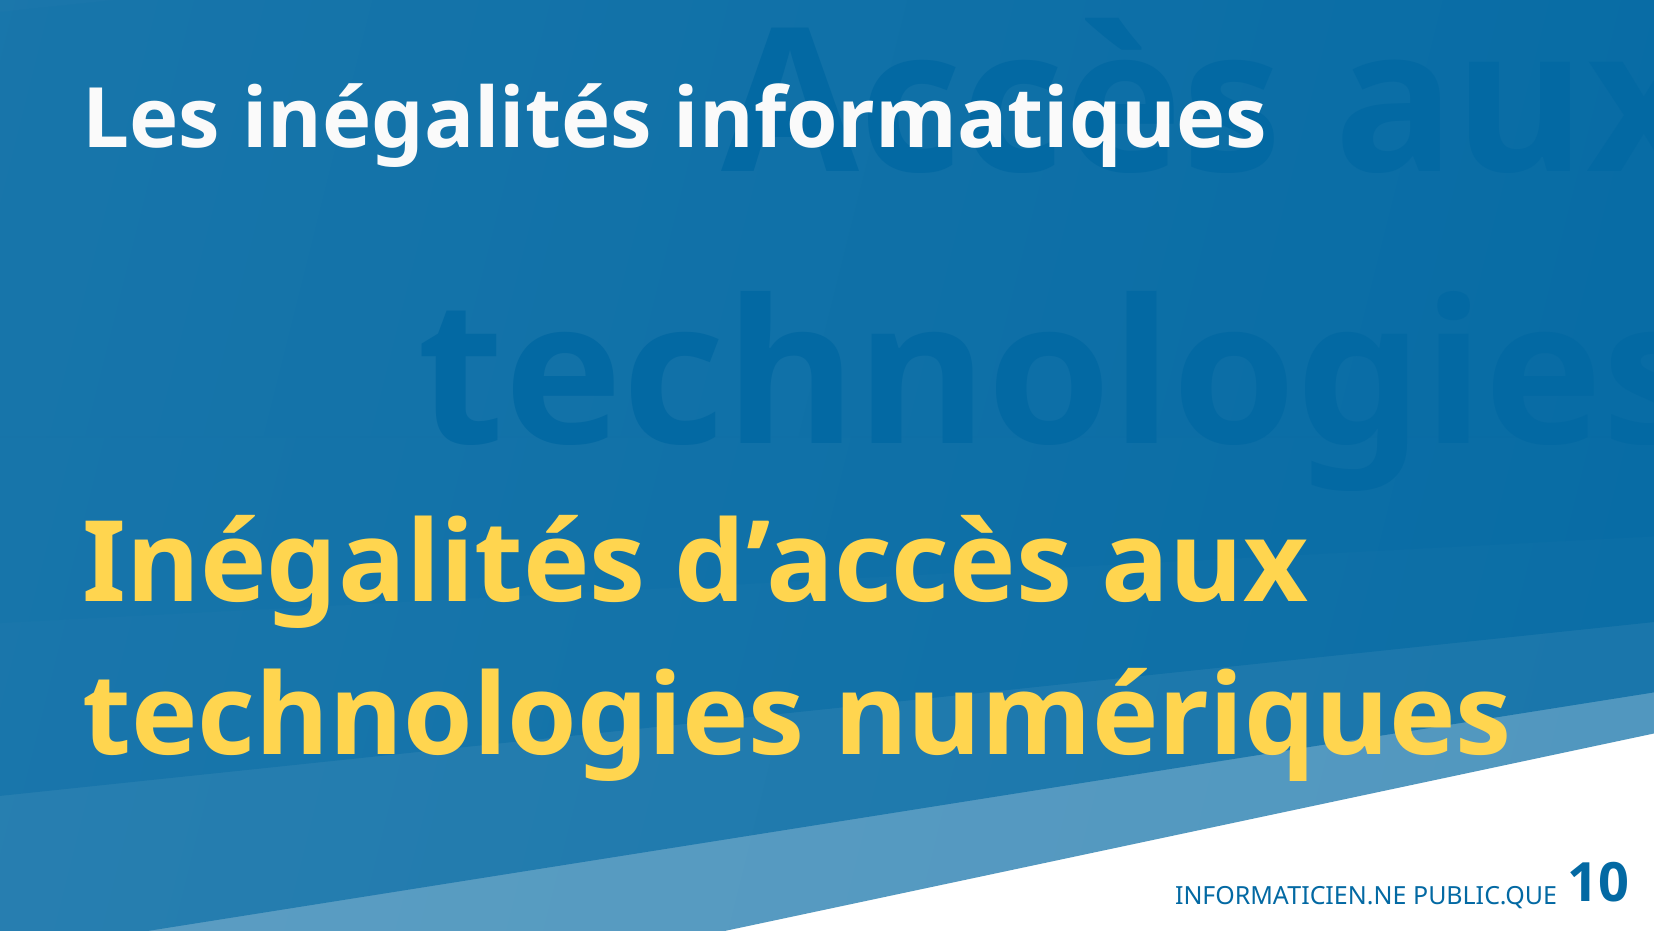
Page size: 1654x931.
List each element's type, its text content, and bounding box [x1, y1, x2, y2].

text_box Inégalités d’accès aux technologies numériques [82, 489, 1571, 780]
title Les inégalités informatiques [82, 37, 1571, 193]
title Accès aux technologies [213, 0, 1654, 470]
